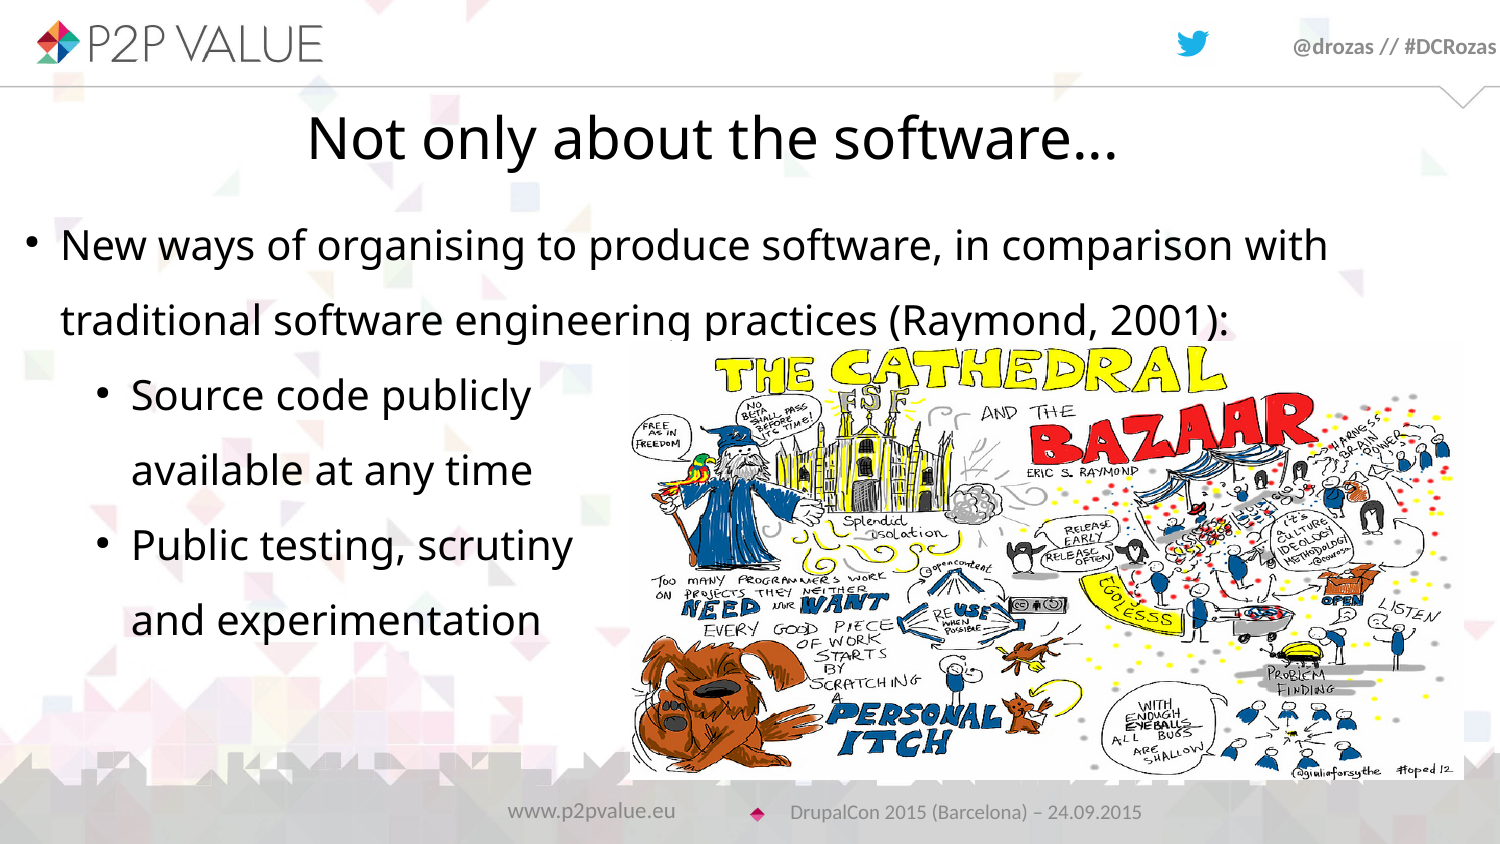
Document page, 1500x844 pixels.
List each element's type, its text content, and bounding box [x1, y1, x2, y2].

title Not only about the software... [60, 92, 1366, 181]
text_box www.p2pvalue.eu [501, 789, 720, 829]
text_box DrupalCon 2015 (Barcelona) – 24.09.2015 [777, 788, 1470, 834]
text_box @drozas // #DCRozas [1170, 15, 1500, 76]
subtitle New ways of organising to produce software, in comparison with traditional software engineering practices (Raymond, 2001): Source code publicly available at any time Public testing, scrutiny and experimentation [11, 186, 1492, 751]
picture [0, 0, 1500, 844]
